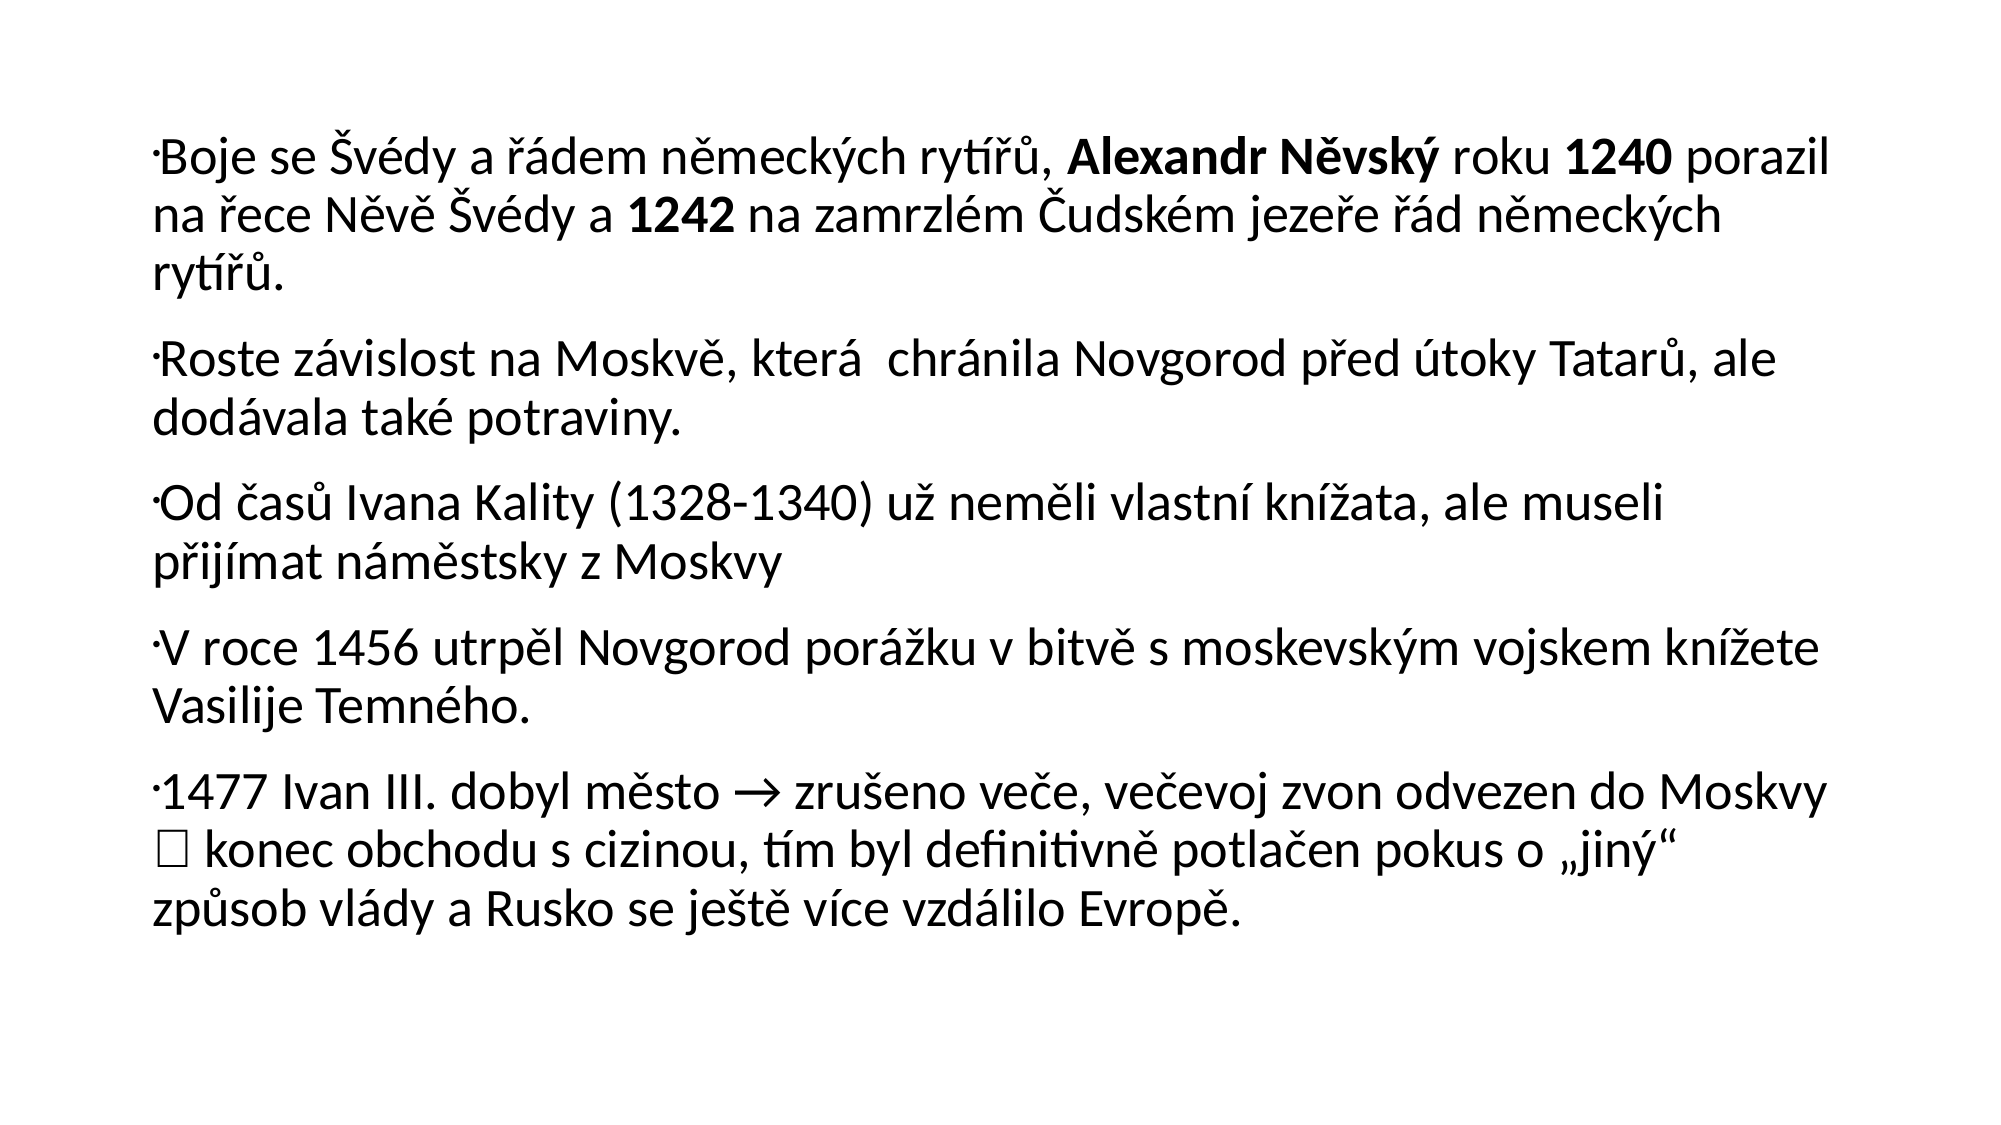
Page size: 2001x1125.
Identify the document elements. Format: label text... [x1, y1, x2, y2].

list Boje se Švédy a řádem německých rytířů, Alexandr Něvský roku 1240 porazil na řece Něvě Švédy a 1242 na zamrzlém Čudském jezeře řád německých rytířů. Roste závislost na Moskvě, která chránila Novgorod před útoky Tatarů, ale dodávala také potraviny. Od časů Ivana Kality (1328-1340) už neměli vlastní knížata, ale museli přijímat náměstsky z Moskvy V roce 1456 utrpěl Novgorod porážku v bitvě s moskevským vojskem knížete Vasilije Temného. 1477 Ivan III. dobyl město → zrušeno veče, večevoj zvon odvezen do Moskvy  konec obchodu s cizinou, tím byl definitivně potlačen pokus o „jiný“ způsob vlády a Rusko se ještě více vzdálilo Evropě. [137, 120, 1863, 987]
